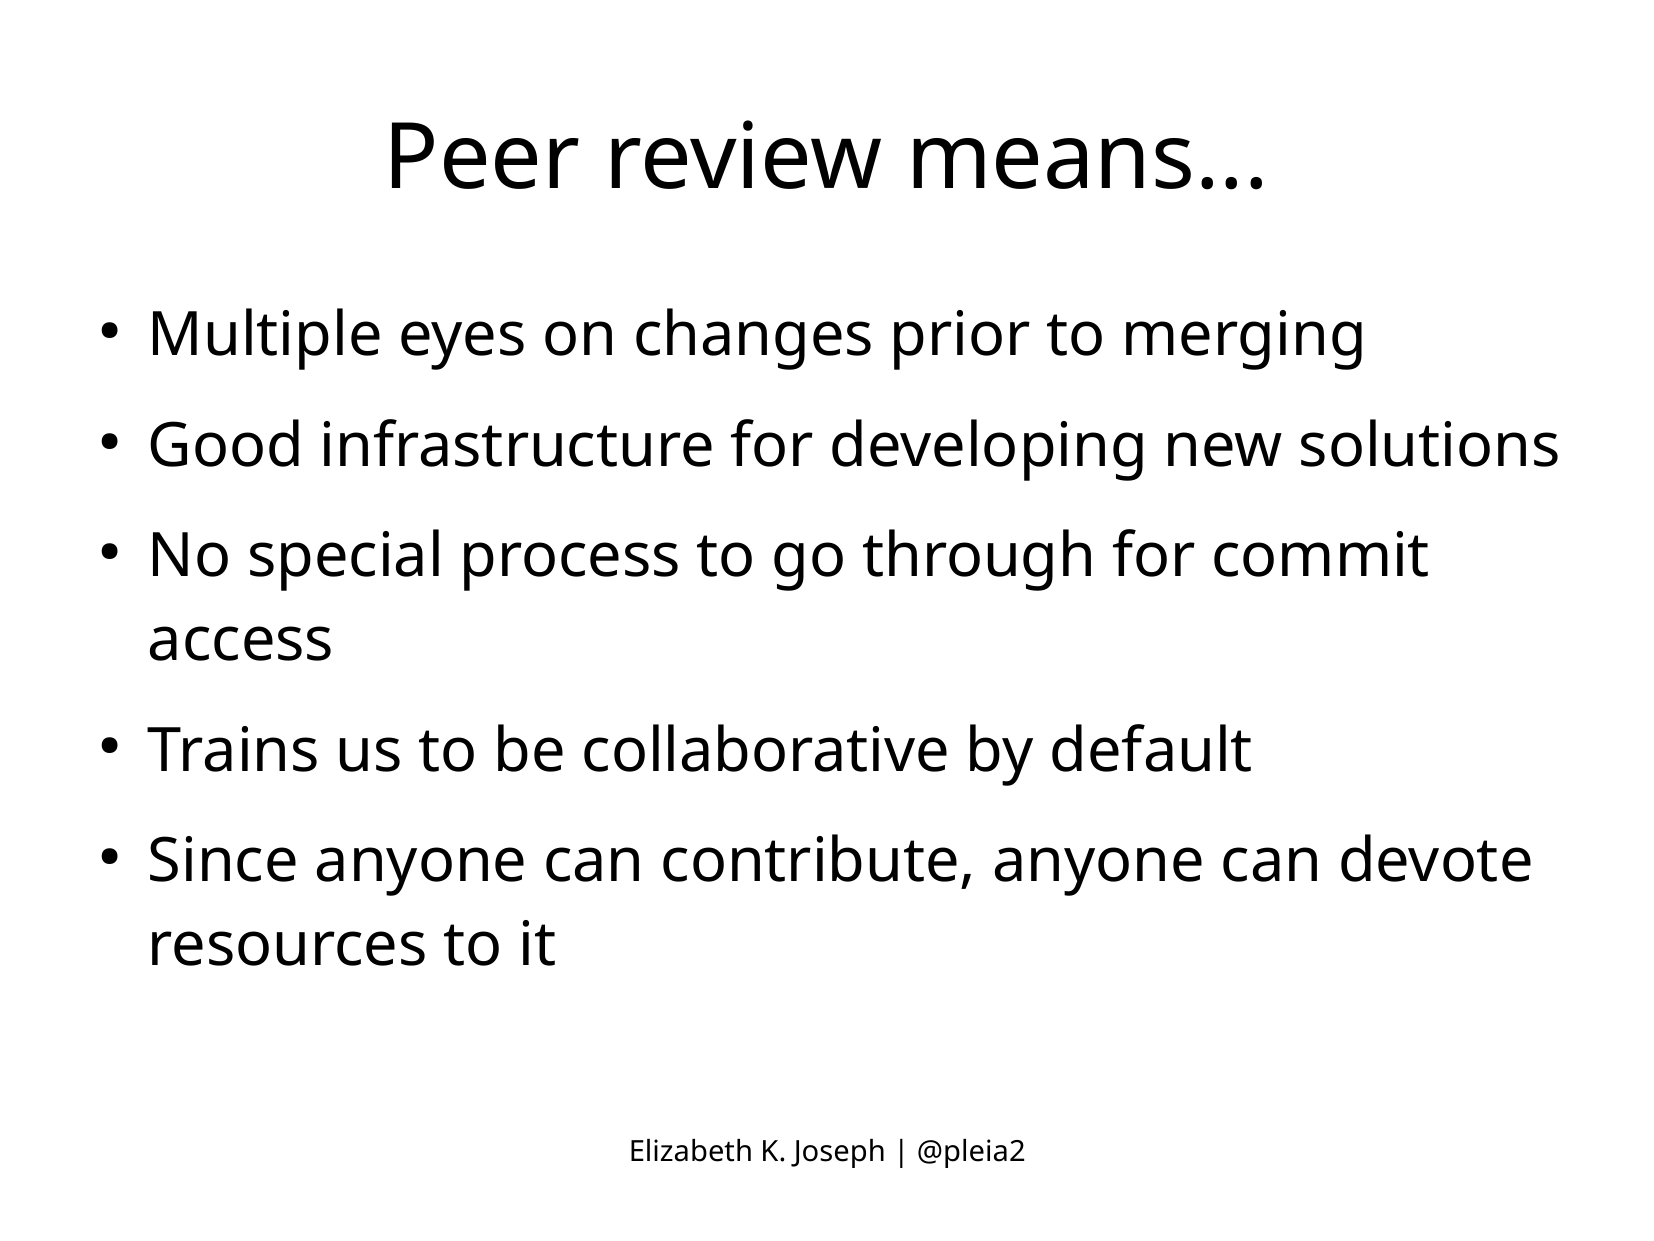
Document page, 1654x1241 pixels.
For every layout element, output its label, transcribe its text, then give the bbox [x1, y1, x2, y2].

list Multiple eyes on changes prior to merging Good infrastructure for developing new solutions No special process to go through for commit access Trains us to be collaborative by default Since anyone can contribute, anyone can devote resources to it [82, 290, 1571, 1010]
title Peer review means... [82, 49, 1571, 257]
